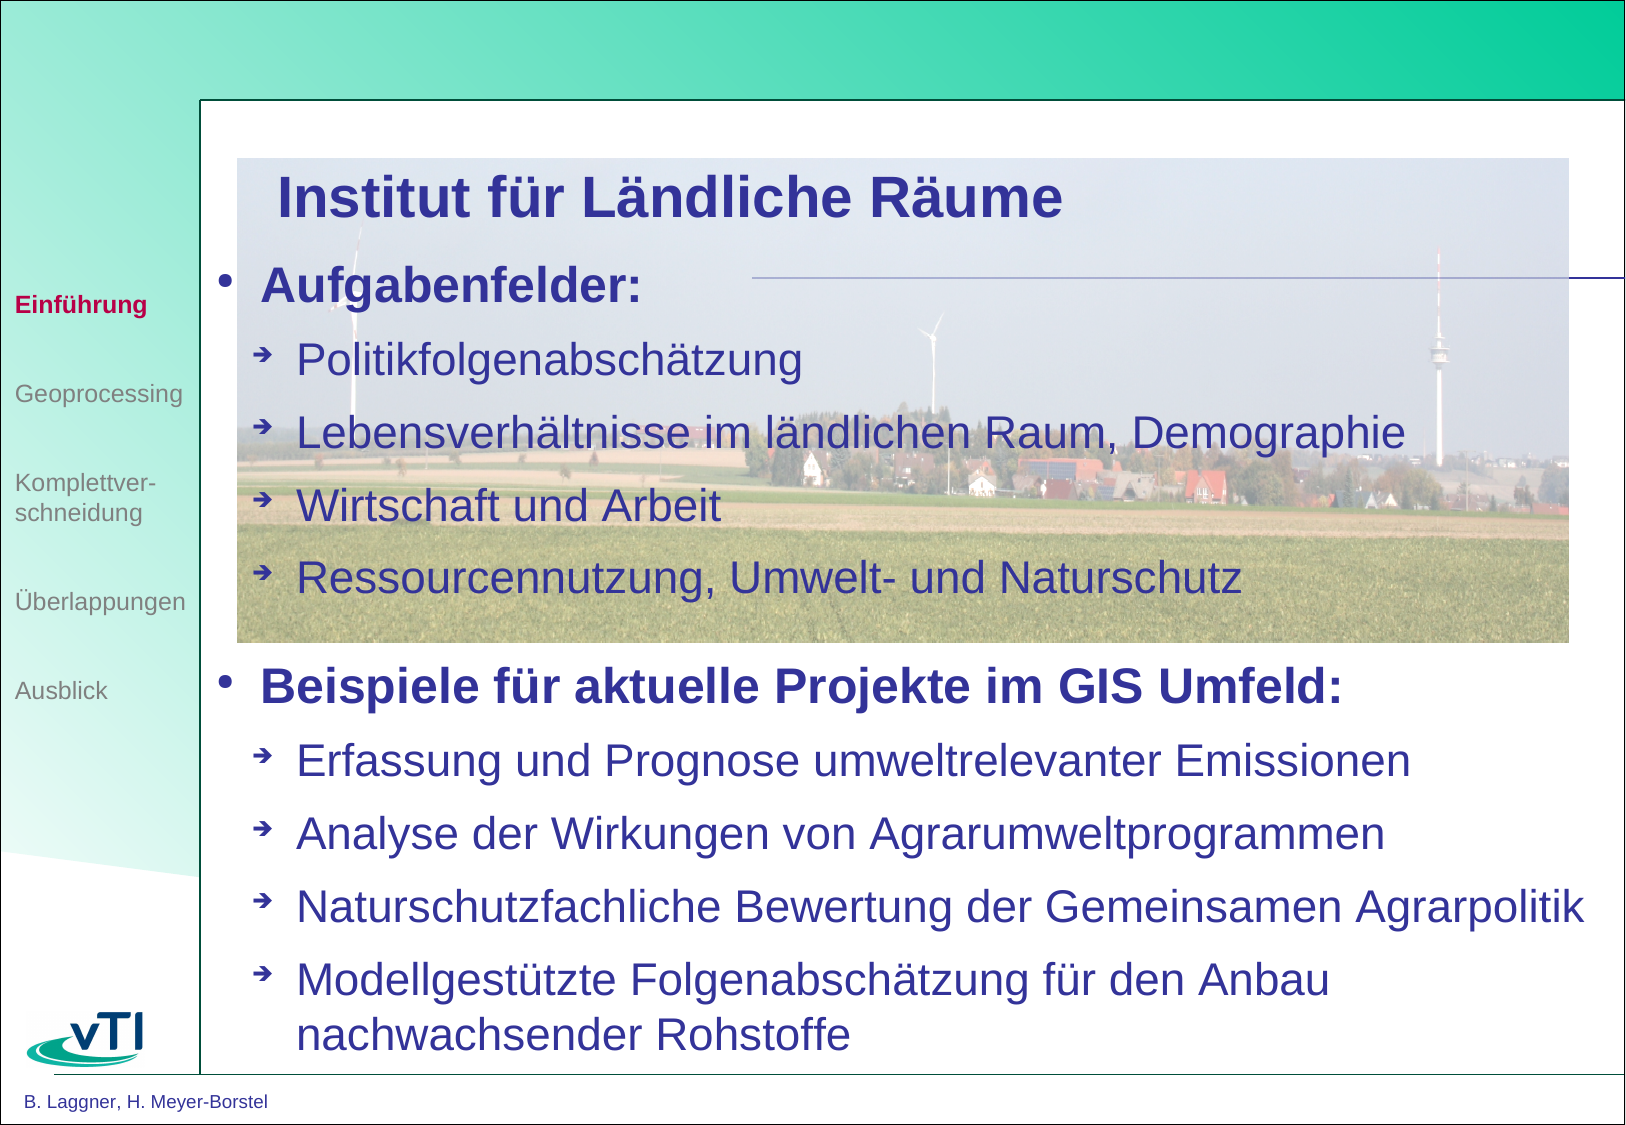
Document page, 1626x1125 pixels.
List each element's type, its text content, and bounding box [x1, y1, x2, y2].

text_box Aufgabenfelder: Politikfolgenabschätzung Lebensverhältnisse im ländlichen Raum, Demographie Wirtschaft und Arbeit Ressourcennutzung, Umwelt- und Naturschutz Beispiele für aktuelle Projekte im GIS Umfeld: Erfassung und Prognose umweltrelevanter Emissionen Analyse der Wirkungen von Agrarumweltprogrammen Naturschutzfachliche Bewertung der Gemeinsamen Agrarpolitik Modellgestützte Folgenabschätzung für den Anbau nachwachsender Rohstoffe [201, 167, 1626, 1067]
text_box Einführung Geoprocessing Komplettver-schneidung Überlappungen Ausblick [0, 281, 224, 747]
picture [26, 1011, 145, 1068]
title Institut für Ländliche Räume [240, 99, 1518, 167]
picture [1518, 158, 1572, 167]
